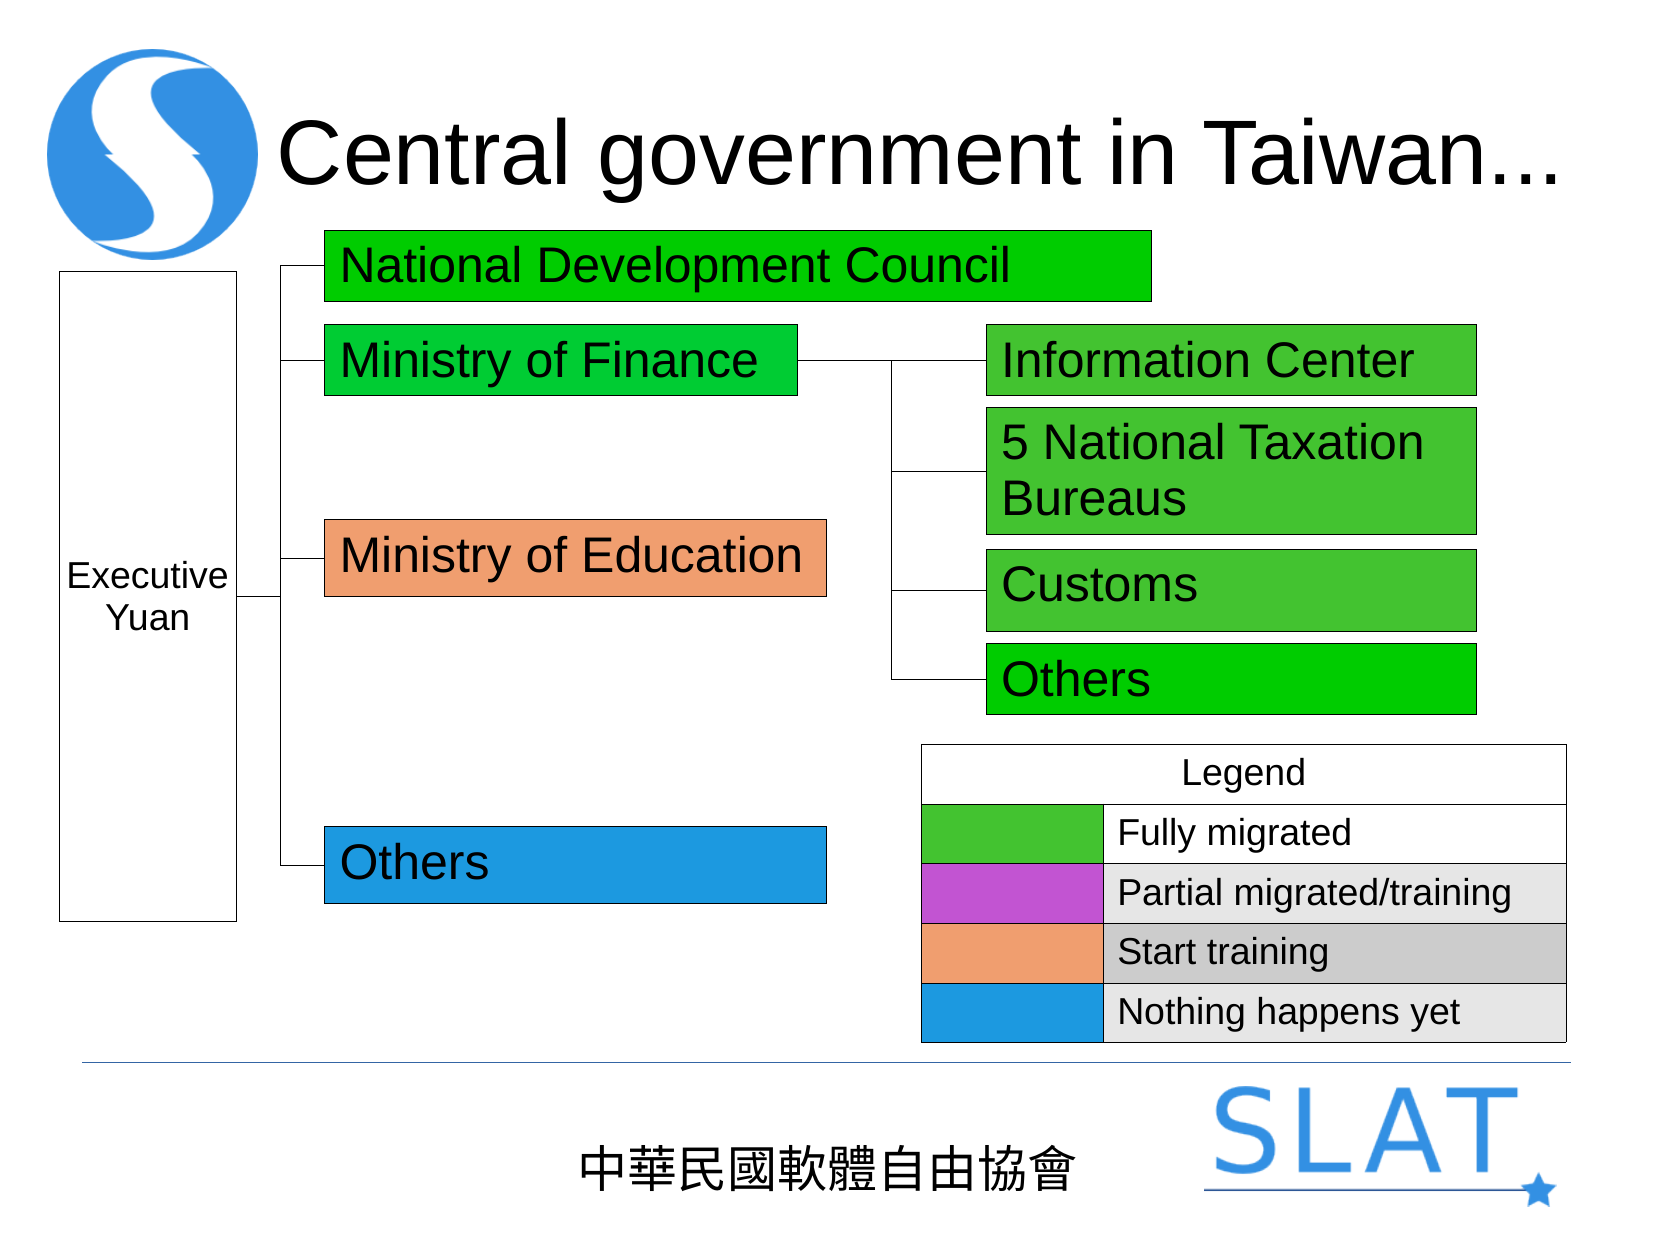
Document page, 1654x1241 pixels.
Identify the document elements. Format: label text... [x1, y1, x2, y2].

text_box Ministry of Education [324, 519, 827, 597]
picture [1204, 1086, 1557, 1207]
table_cell Nothing happens yet [1104, 984, 1566, 1042]
text_box Executive Yuan [59, 271, 237, 922]
table_cell [922, 924, 1103, 983]
table_cell [922, 864, 1103, 923]
table_cell Partial migrated/training [1104, 864, 1566, 923]
text_box Others [986, 643, 1477, 715]
table_cell [922, 984, 1103, 1042]
title Central government in Taiwan... [271, 49, 1571, 257]
table_header Legend [922, 745, 1566, 804]
table_cell Start training [1104, 924, 1566, 983]
text_box Others [324, 826, 827, 904]
table_cell Fully migrated [1104, 805, 1566, 863]
text_box Customs [986, 549, 1477, 632]
text_box Ministry of Finance [324, 324, 798, 396]
text_box National Development Council [324, 230, 1152, 302]
text_box Information Center [986, 324, 1477, 396]
table_cell [922, 805, 1103, 863]
picture [47, 49, 258, 260]
text_box 5 National Taxation Bureaus [986, 407, 1477, 535]
